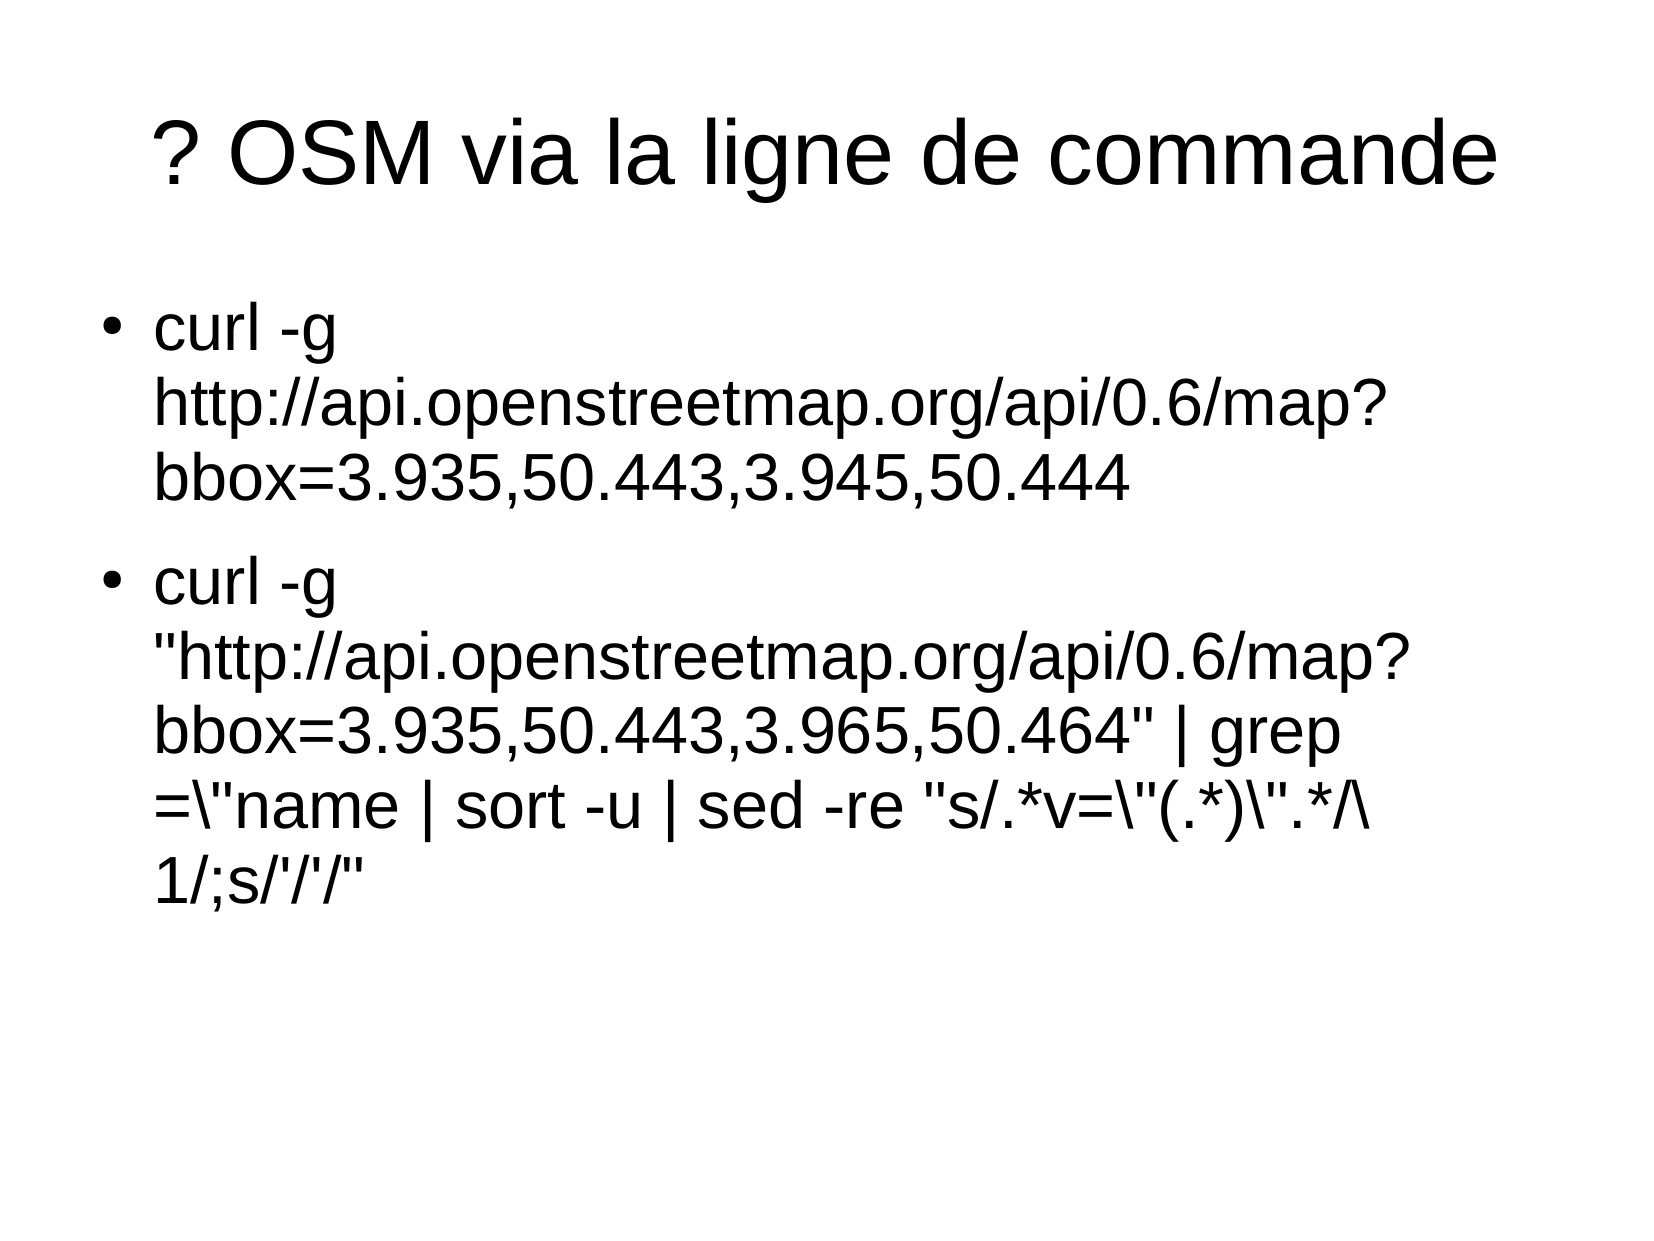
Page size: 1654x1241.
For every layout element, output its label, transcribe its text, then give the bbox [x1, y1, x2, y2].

list curl -g http://api.openstreetmap.org/api/0.6/map?bbox=3.935,50.443,3.945,50.444 curl -g "http://api.openstreetmap.org/api/0.6/map?bbox=3.935,50.443,3.965,50.464" | grep =\"name | sort -u | sed -re "s/.*v=\"(.*)\".*/\1/;s/'/'/" [82, 290, 1571, 1109]
title ? OSM via la ligne de commande [82, 56, 1571, 250]
